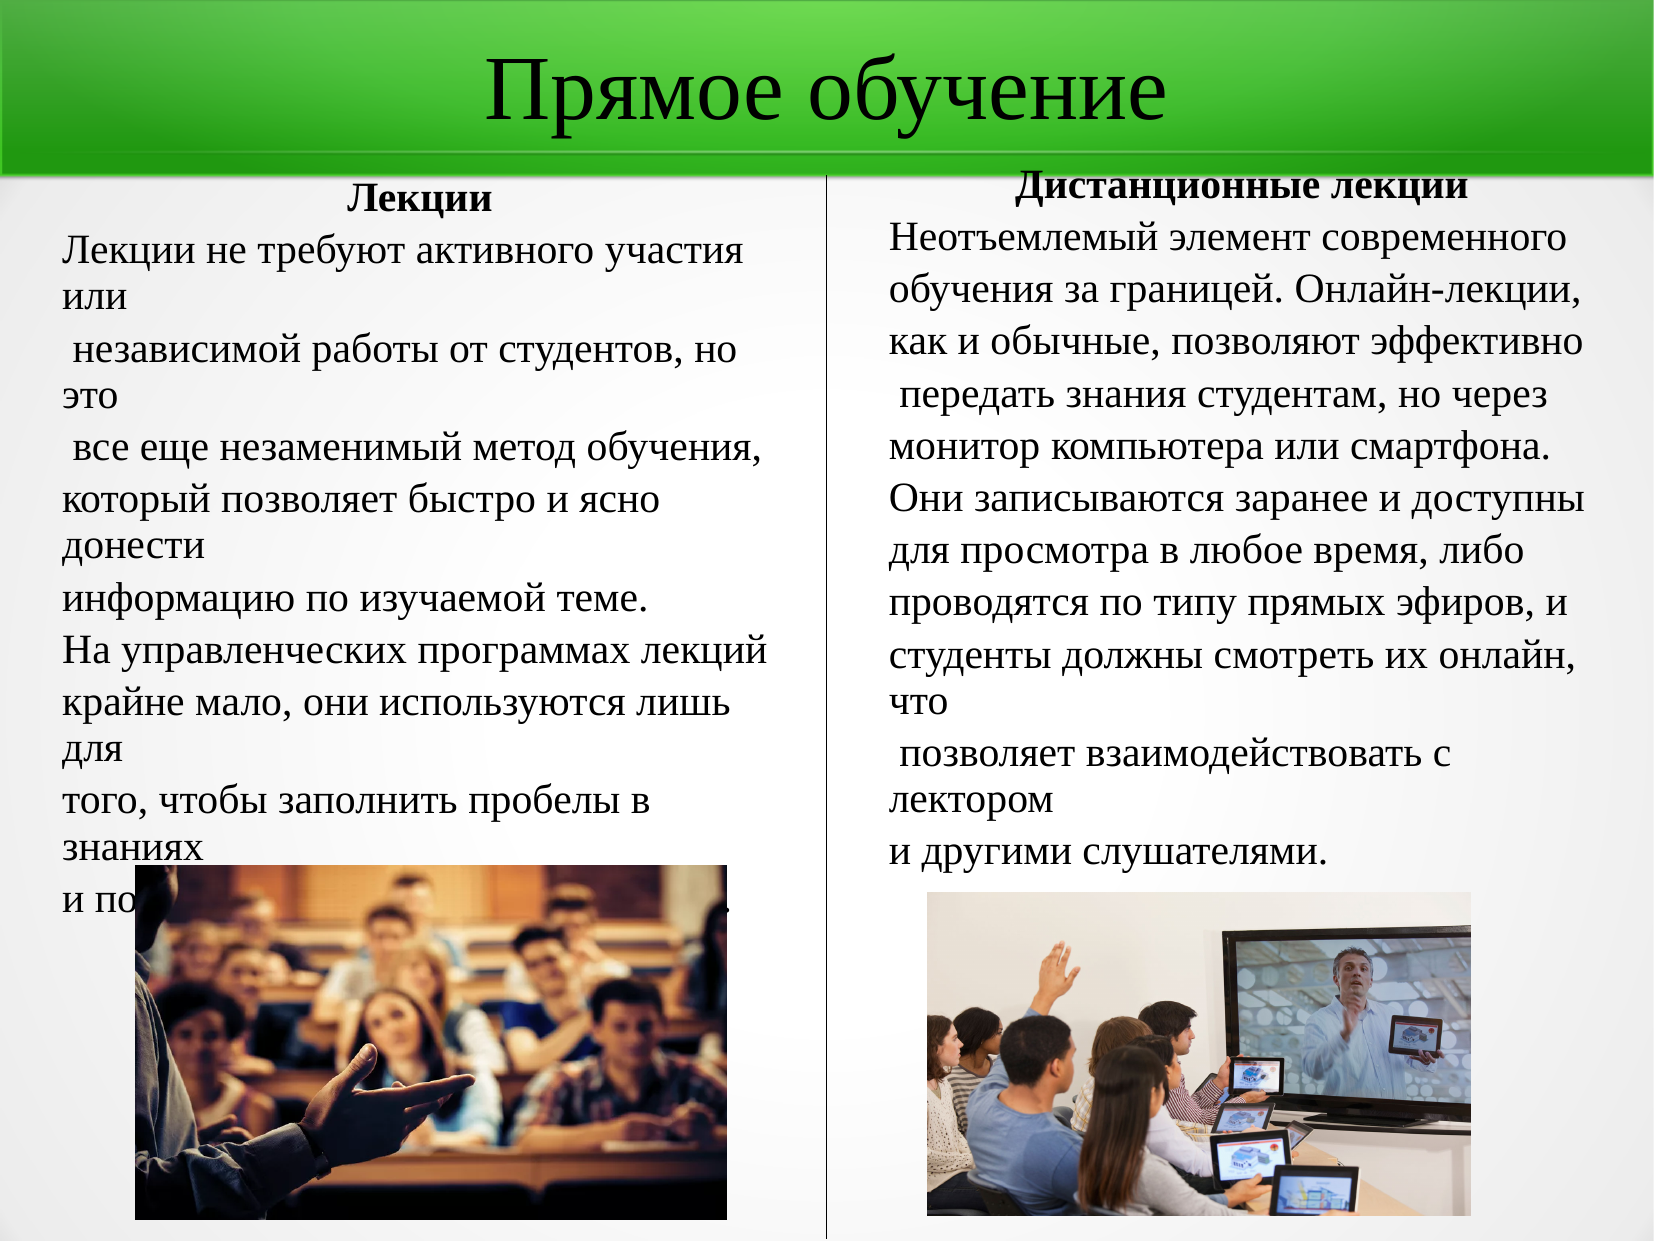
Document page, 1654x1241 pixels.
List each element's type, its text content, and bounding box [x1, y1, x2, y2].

picture [927, 892, 1471, 1216]
text_box Дистанционные лекции Неотъемлемый элемент современного обучения за границей. Онлайн-лекции, как и обычные, позволяют эффективно передать знания студентам, но через монитор компьютера или смартфона. Они записываются заранее и доступны для просмотра в любое время, либо проводятся по типу прямых эфиров, и студенты должны смотреть их онлайн, что позволяет взаимодействовать с лектором и другими слушателями. [874, 153, 1642, 1216]
text_box Лекции Лекции не требуют активного участия или независимой работы от студентов, но это все еще незаменимый метод обучения, который позволяет быстро и ясно донести информацию по изучаемой теме. На управленческих программах лекций крайне мало, они используются лишь для того, чтобы заполнить пробелы в знаниях и поделиться ключевыми моментами. [47, 166, 815, 785]
picture [135, 865, 727, 1220]
title Прямое обучение [82, 11, 1571, 154]
